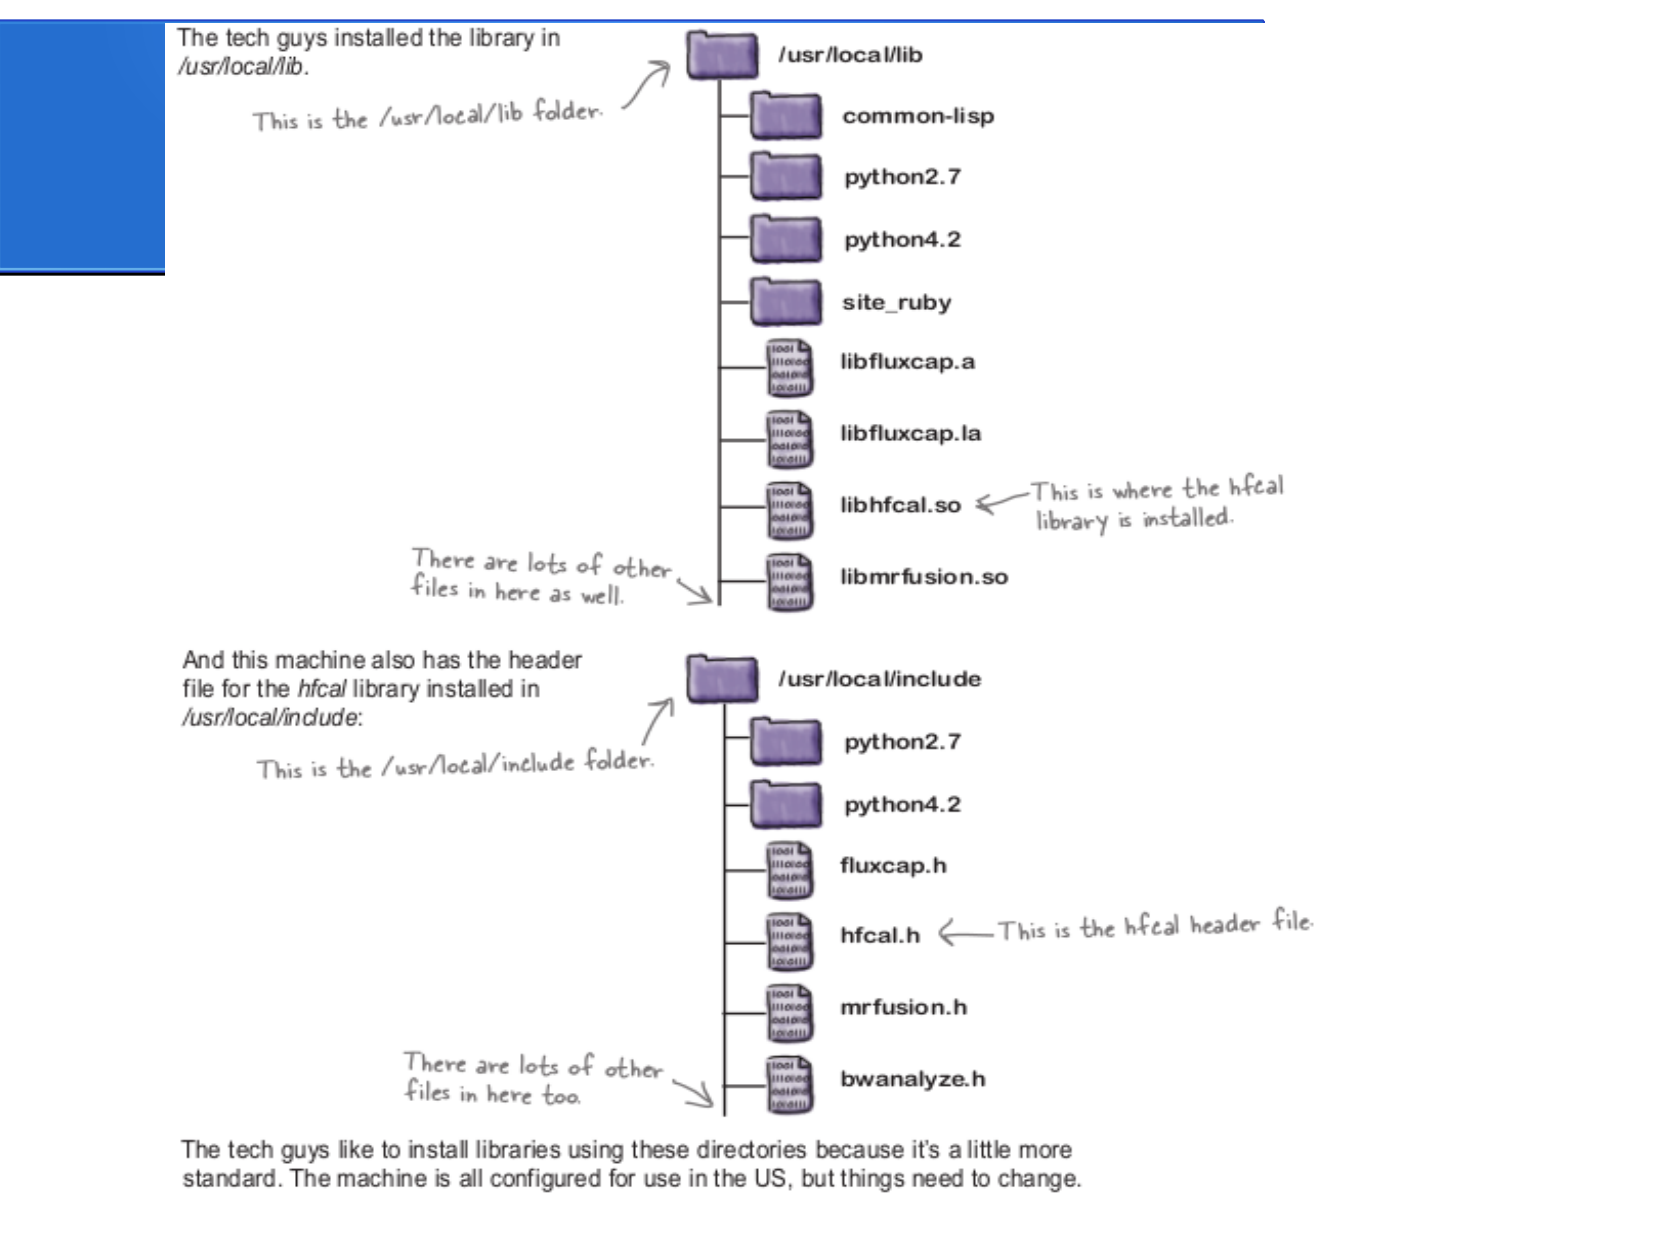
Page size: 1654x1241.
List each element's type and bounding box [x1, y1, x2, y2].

picture [165, 23, 1406, 1205]
